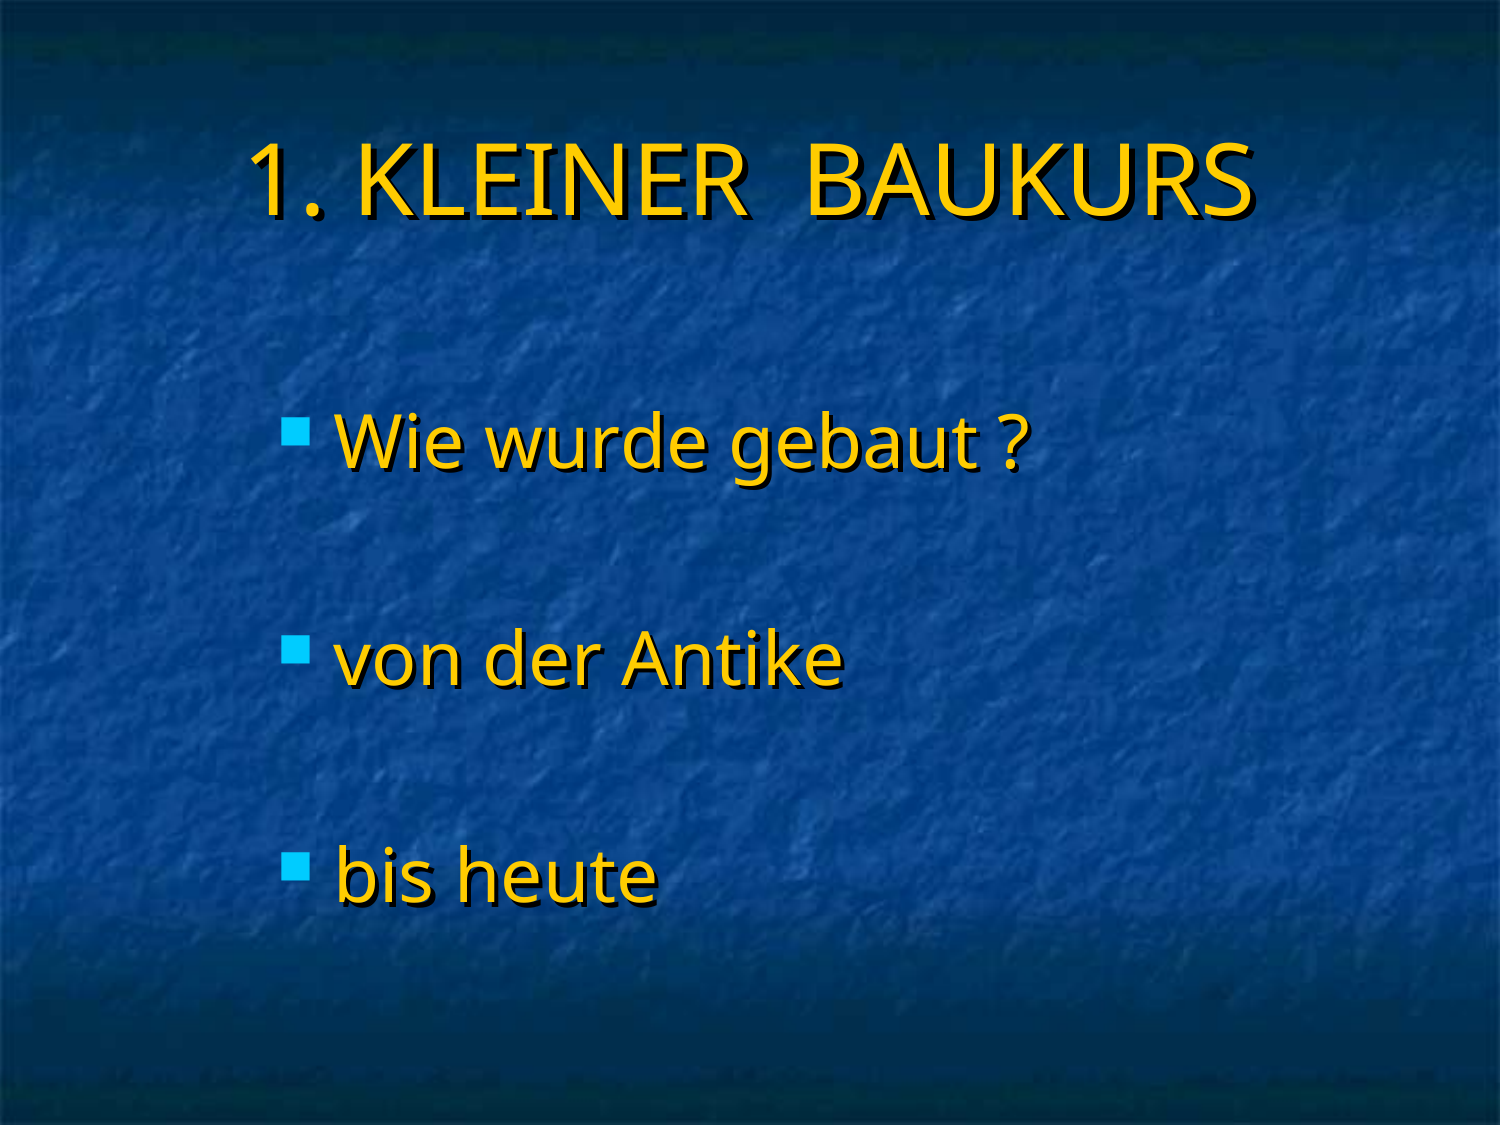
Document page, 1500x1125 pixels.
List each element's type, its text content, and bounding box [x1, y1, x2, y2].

list Wie wurde gebaut ? von der Antike bis heute [262, 385, 1238, 954]
picture [0, 0, 1500, 1125]
title 1. KLEINER BAUKURS [75, 62, 1426, 288]
